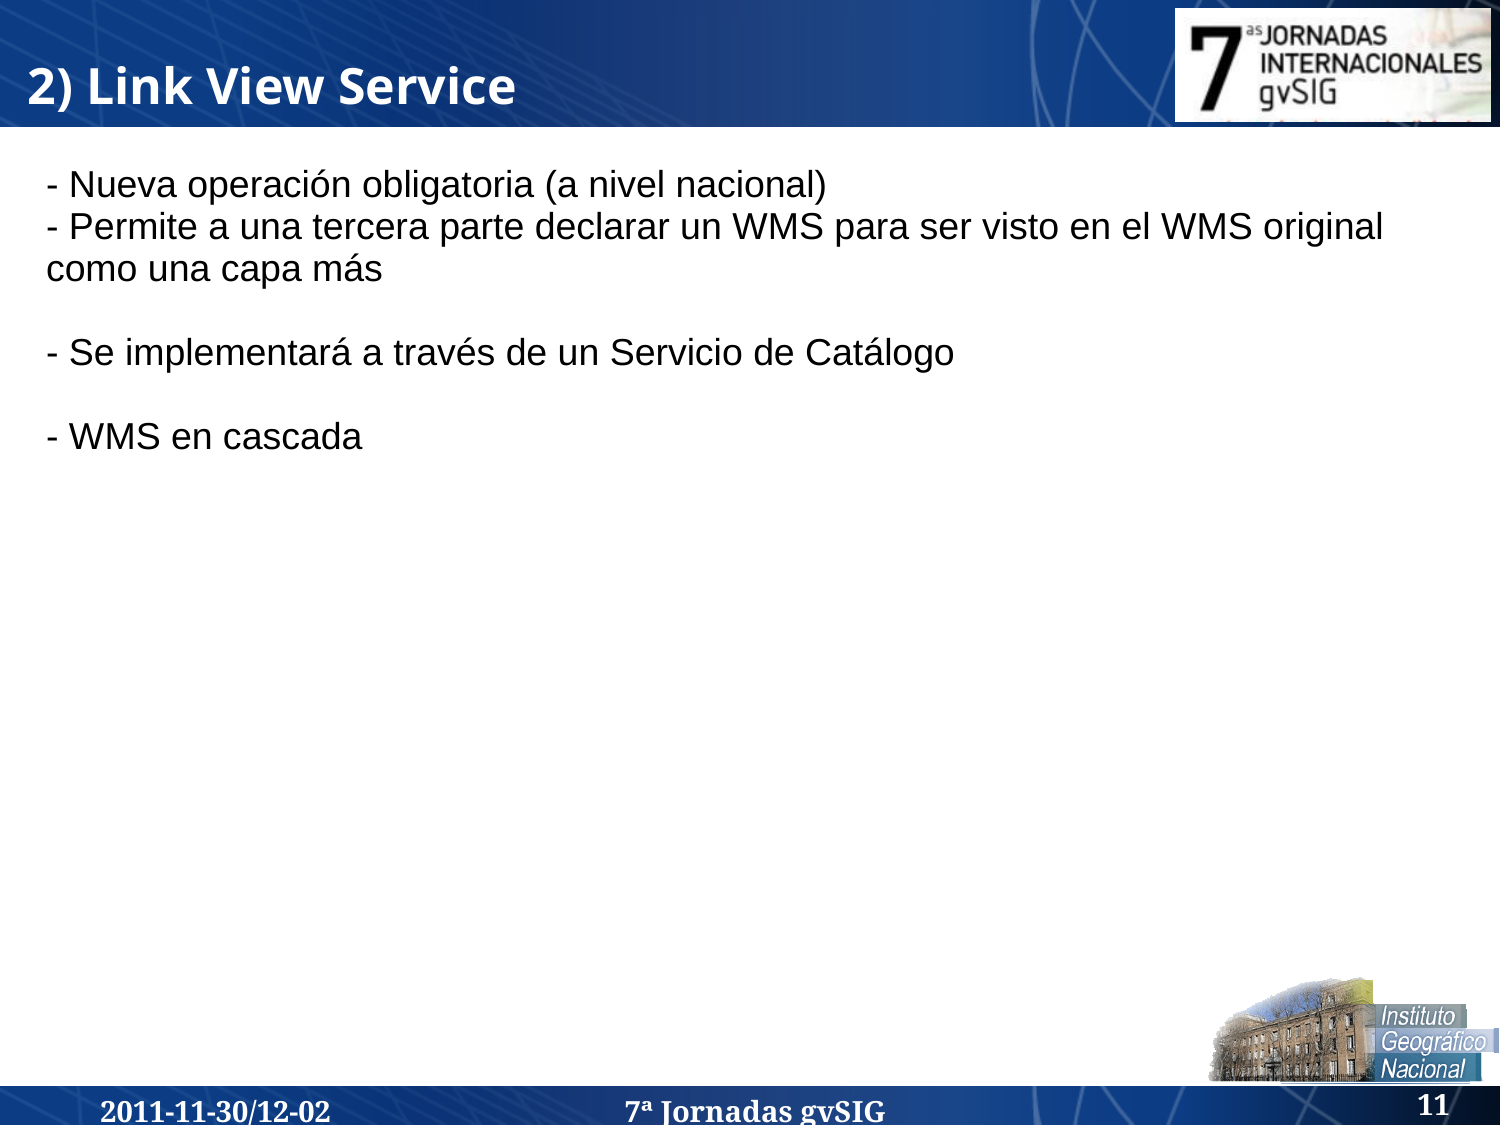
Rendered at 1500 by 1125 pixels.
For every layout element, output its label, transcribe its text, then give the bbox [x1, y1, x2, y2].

picture [0, 968, 1500, 1125]
text_box 2) Link View Service [0, 43, 1275, 107]
picture [0, 0, 1500, 127]
text_box - Nueva operación obligatoria (a nivel nacional) - Permite a una tercera parte declarar un WMS para ser visto en el WMS original como una capa más - Se implementará a través de un Servicio de Catálogo - WMS en cascada [31, 156, 1465, 973]
